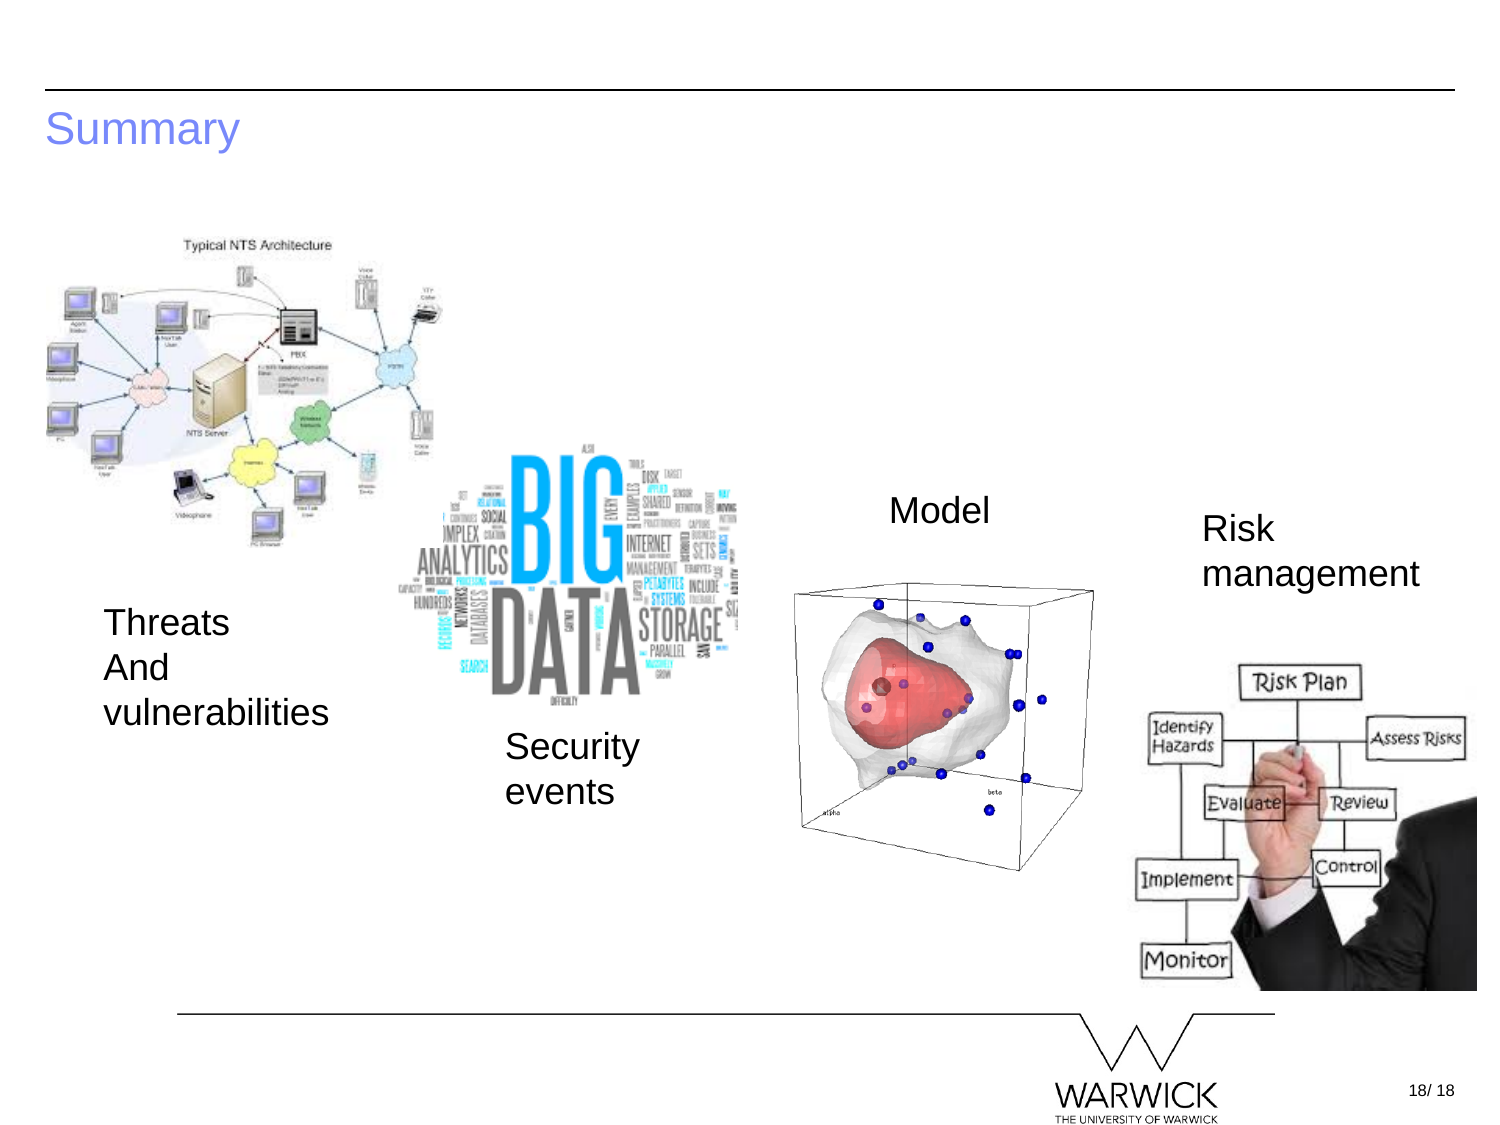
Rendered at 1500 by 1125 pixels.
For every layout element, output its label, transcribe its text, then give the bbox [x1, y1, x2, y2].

title Summary [29, 97, 1455, 203]
picture [177, 1010, 1275, 1125]
picture [46, 236, 1477, 991]
text_box Model [874, 478, 1006, 539]
text_box Threats And vulnerabilities [88, 590, 345, 741]
text_box Risk management [1187, 496, 1435, 601]
text_box Security events [490, 714, 666, 820]
